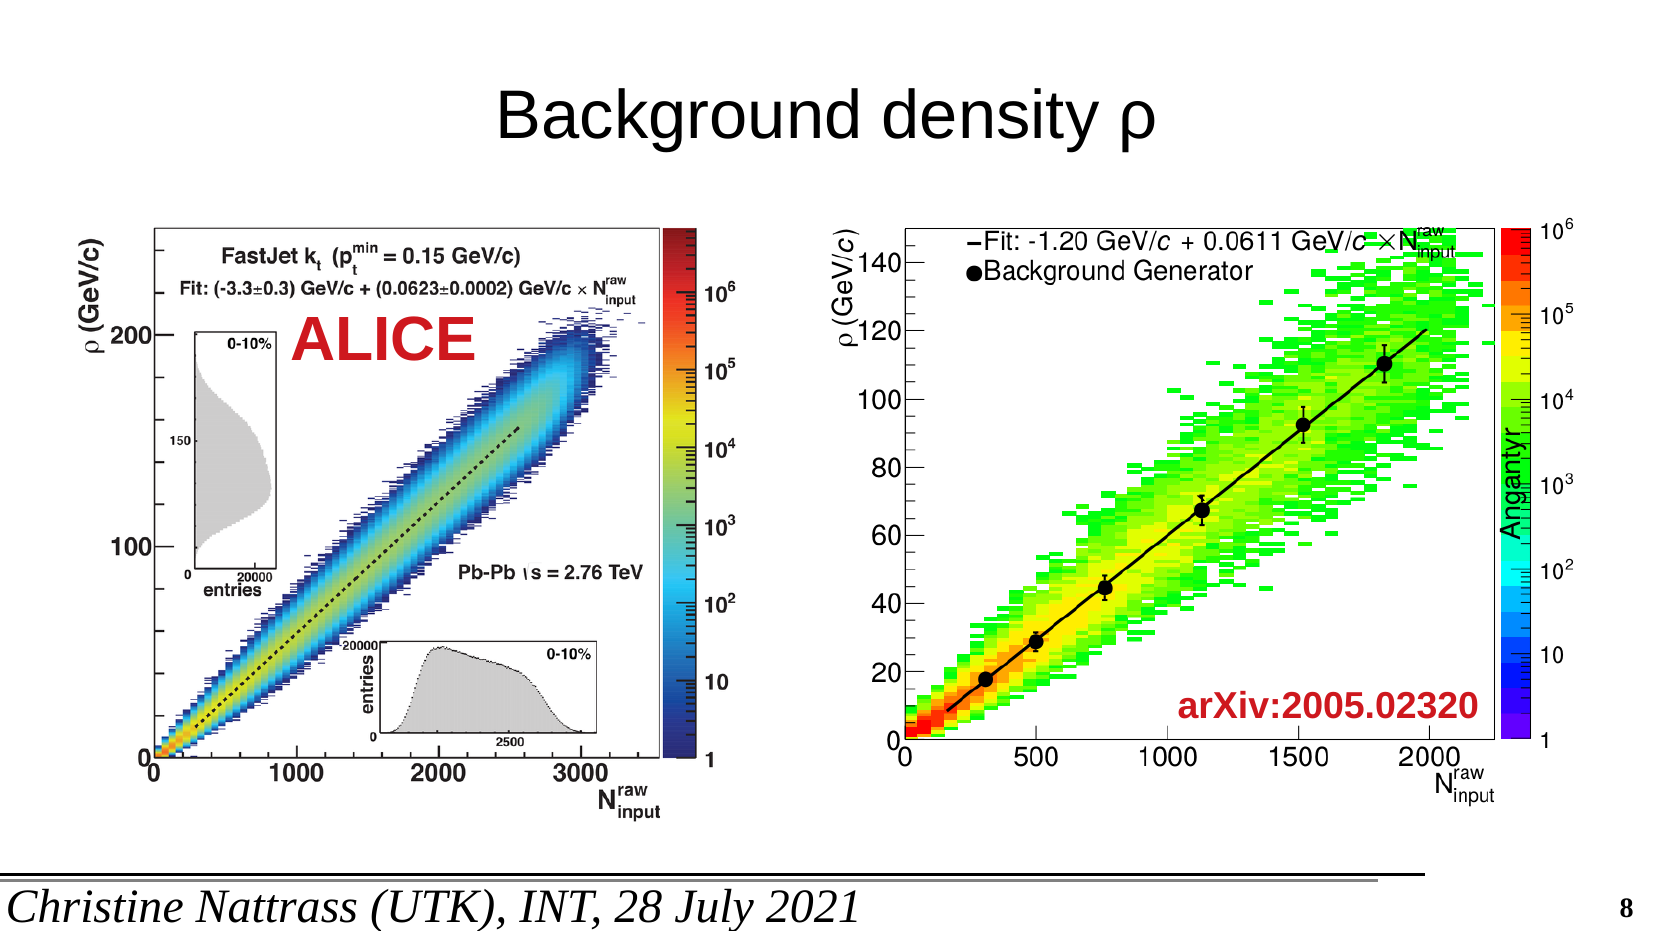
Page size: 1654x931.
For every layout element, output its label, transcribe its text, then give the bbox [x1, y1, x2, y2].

picture [42, 221, 772, 822]
text_box arXiv:2005.02320 [1163, 677, 1554, 762]
text_box ALICE [275, 296, 516, 382]
title Background density ρ [82, 37, 1571, 193]
picture [825, 209, 1579, 811]
